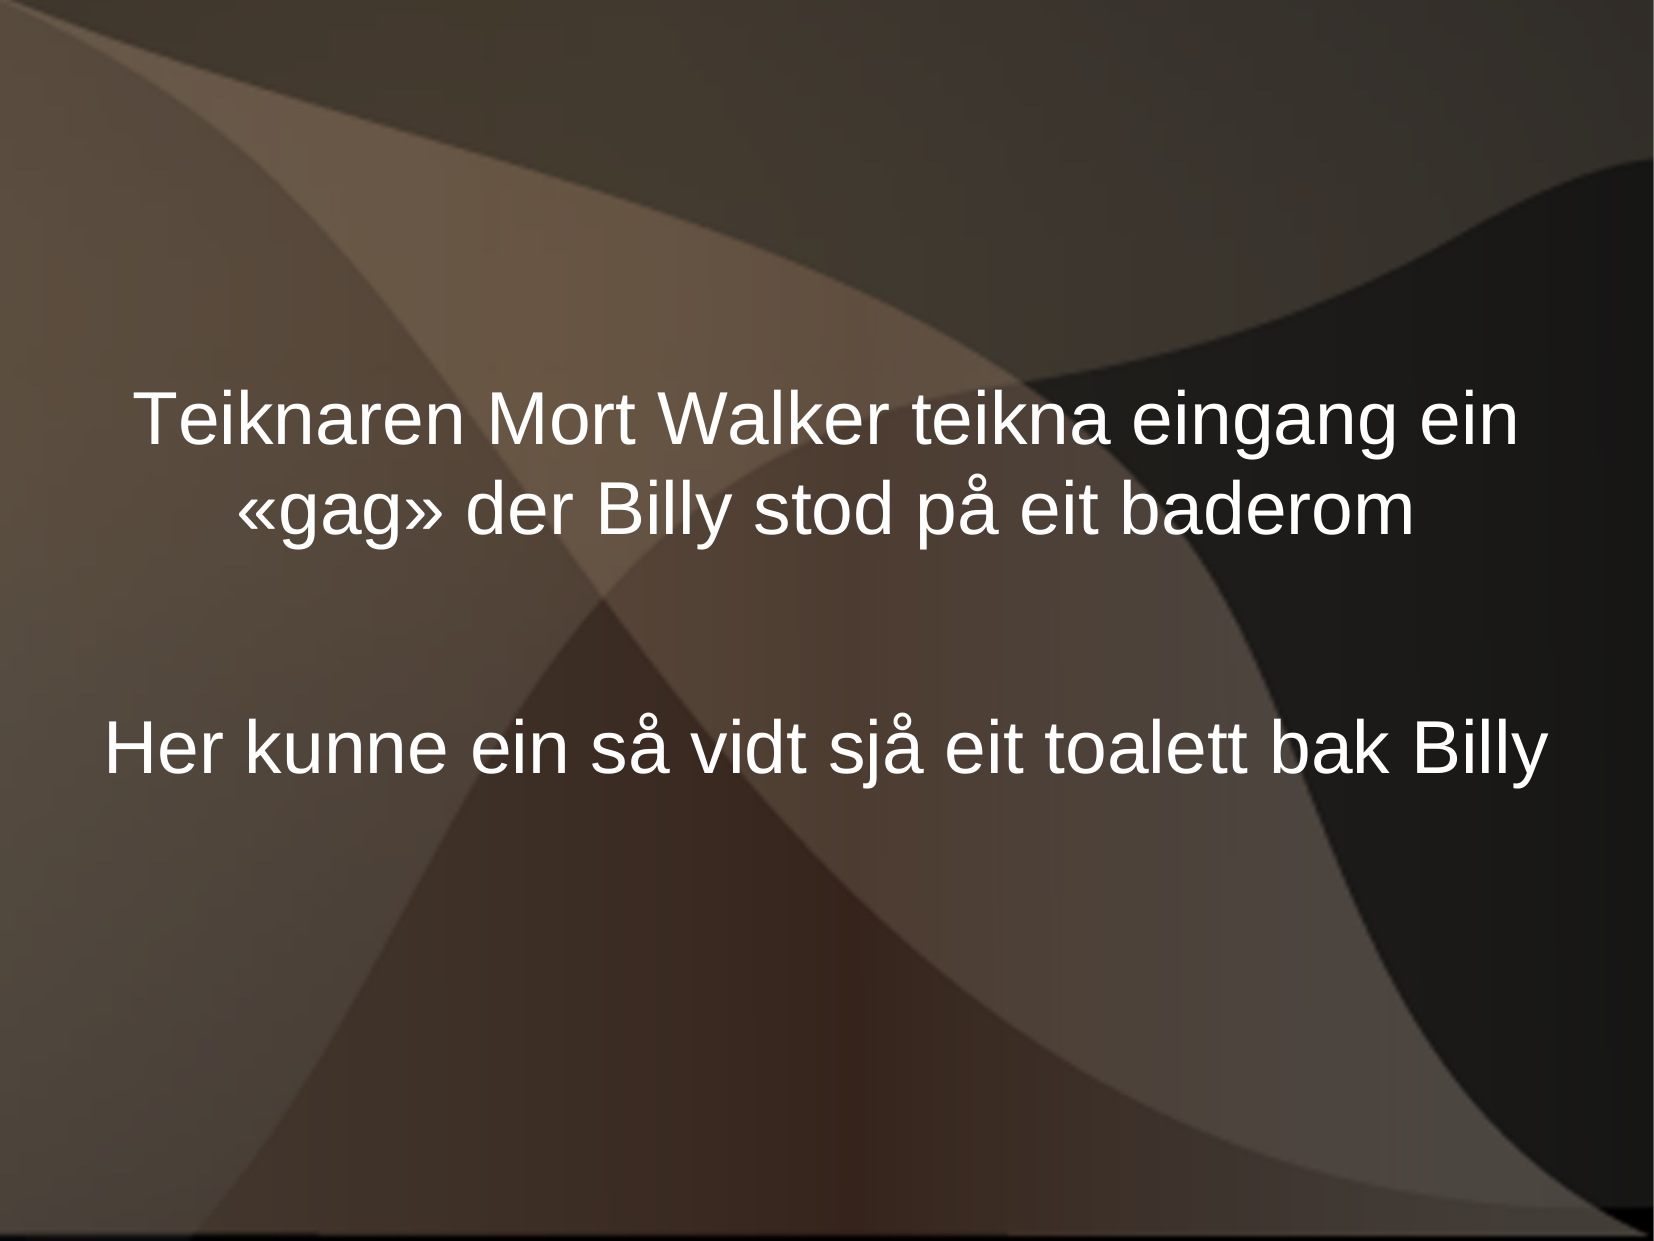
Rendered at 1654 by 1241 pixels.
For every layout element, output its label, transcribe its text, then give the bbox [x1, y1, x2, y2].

subtitle Teiknaren Mort Walker teikna eingang ein «gag» der Billy stod på eit baderom Her kunne ein så vidt sjå eit toalett bak Billy [82, 49, 1571, 1109]
